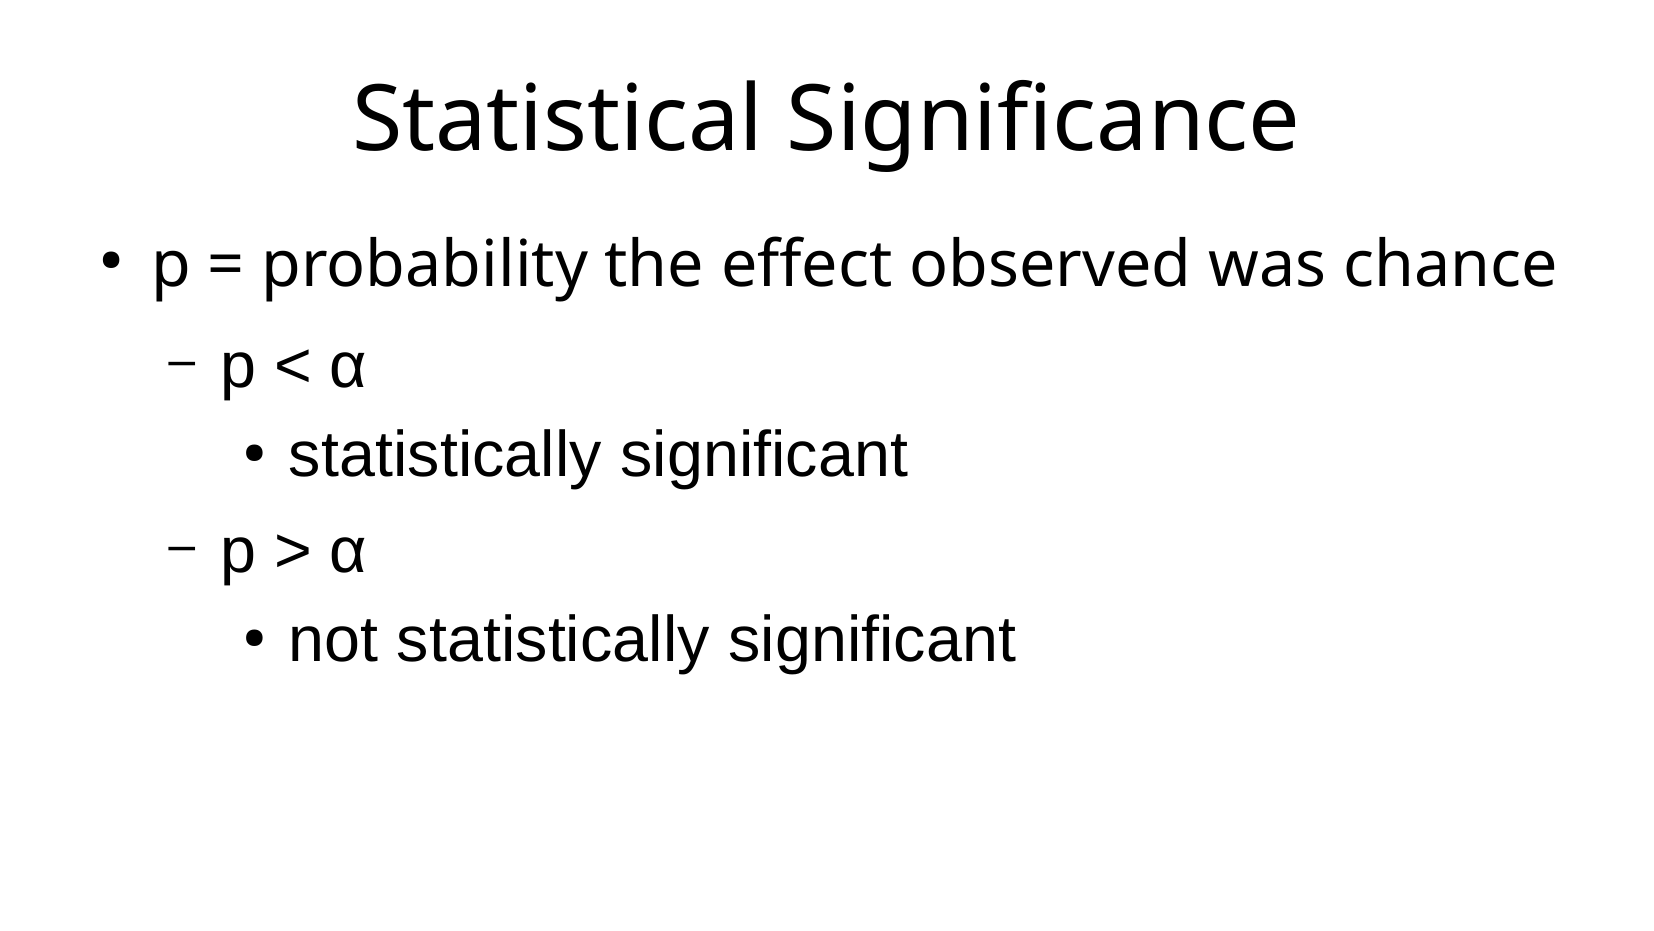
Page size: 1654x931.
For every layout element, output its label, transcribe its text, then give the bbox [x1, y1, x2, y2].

list p = probability the effect observed was chance p < α statistically significant p > α not statistically significant [82, 217, 1571, 758]
title Statistical Significance [82, 37, 1571, 193]
